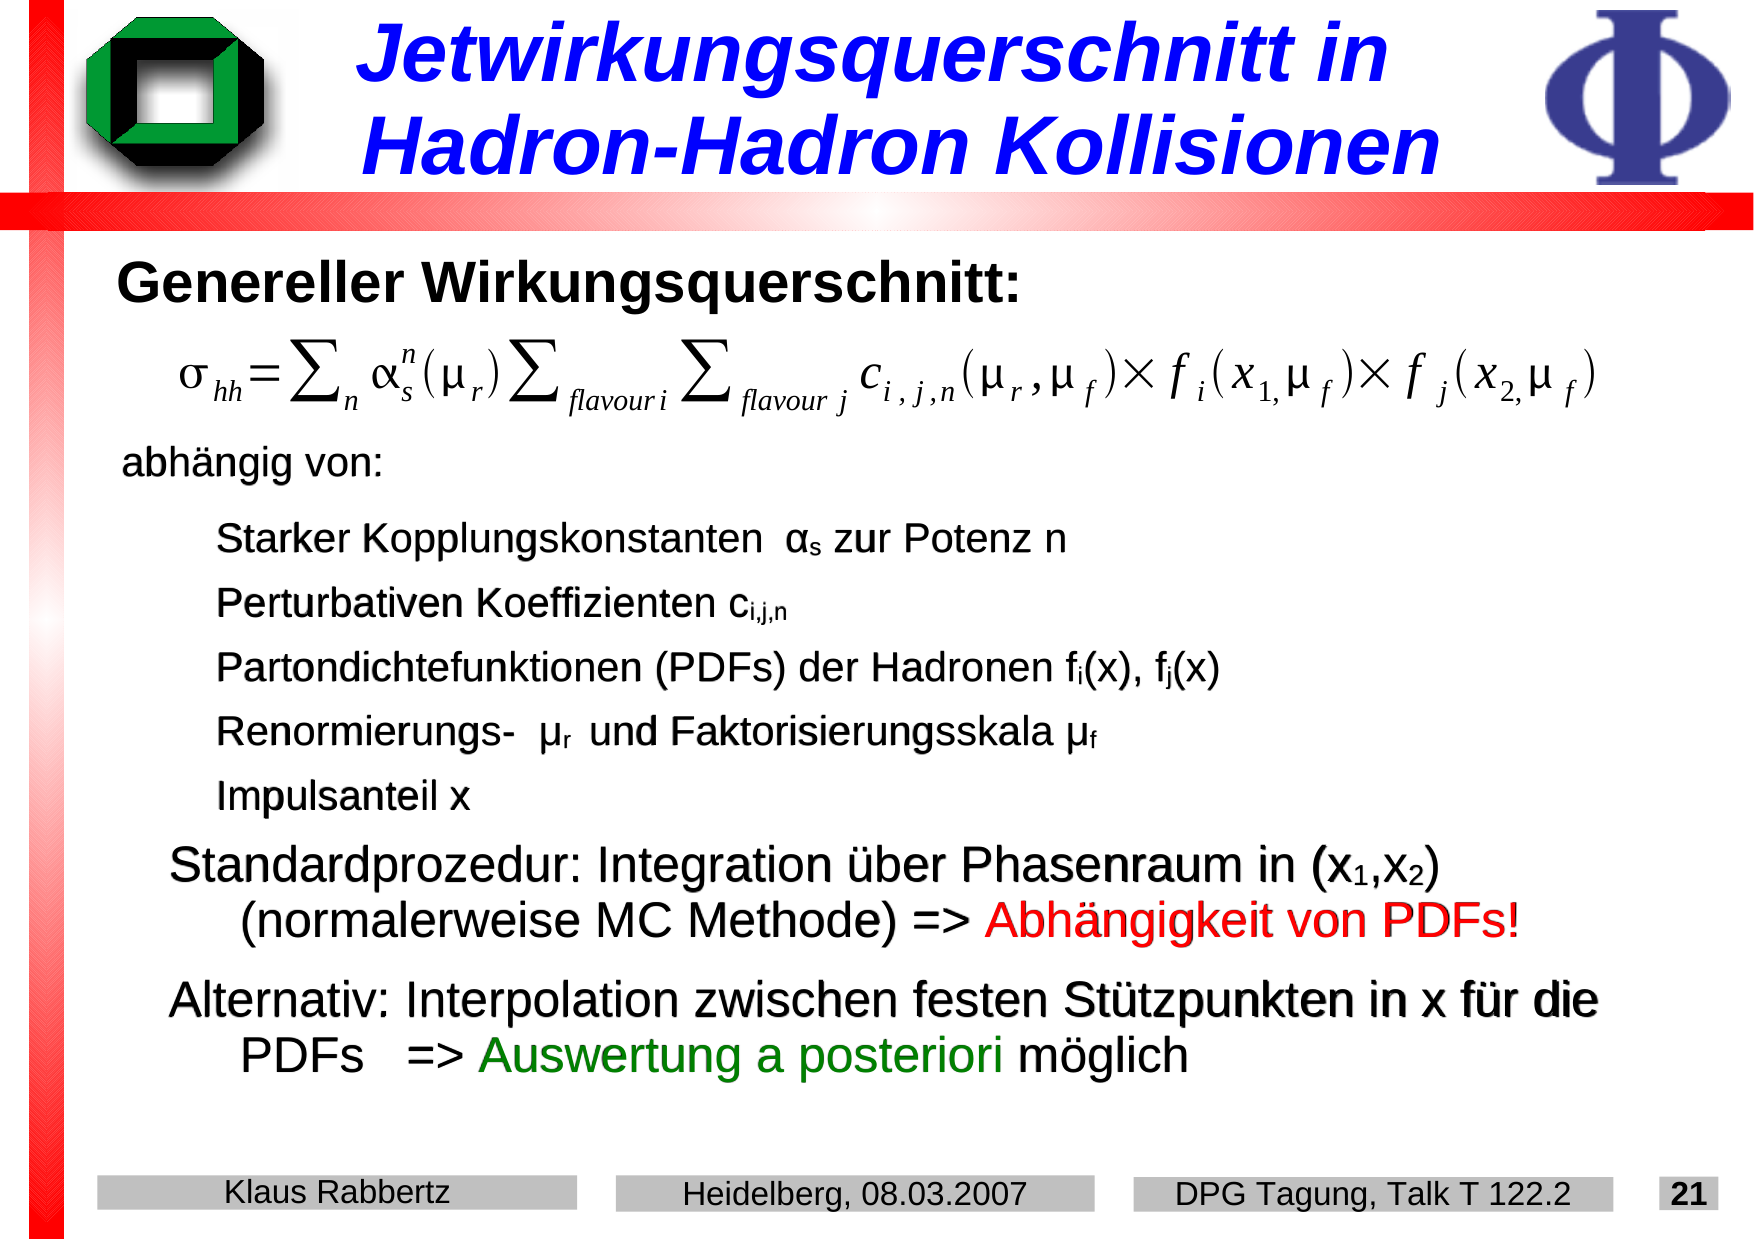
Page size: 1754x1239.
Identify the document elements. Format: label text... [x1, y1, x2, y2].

chart [171, 336, 1605, 417]
text_box Genereller Wirkungsquerschnitt: [104, 238, 1037, 328]
picture [64, 9, 268, 192]
list abhängig von: Starker Kopplungskonstanten αs zur Potenz n Perturbativen Koeffizienten ci,j,n Partondichtefunktionen (PDFs) der Hadronen fi(x), fj(x) Renormierungs- μr und Faktorisierungsskala μf Impulsanteil x Standardprozedur: Integration über Phasenraum in (x1,x2) (normalerweise MC Methode) => Abhängigkeit von PDFs! Alternativ: Interpolation zwischen festen Stützpunkten in x für die PDFs => Auswertung a posteriori möglich [106, 436, 1693, 1162]
title Jetwirkungsquerschnitt in Hadron-Hadron Kollisionen [268, 5, 1478, 194]
chart [822, 641, 835, 671]
picture [1545, 10, 1731, 185]
